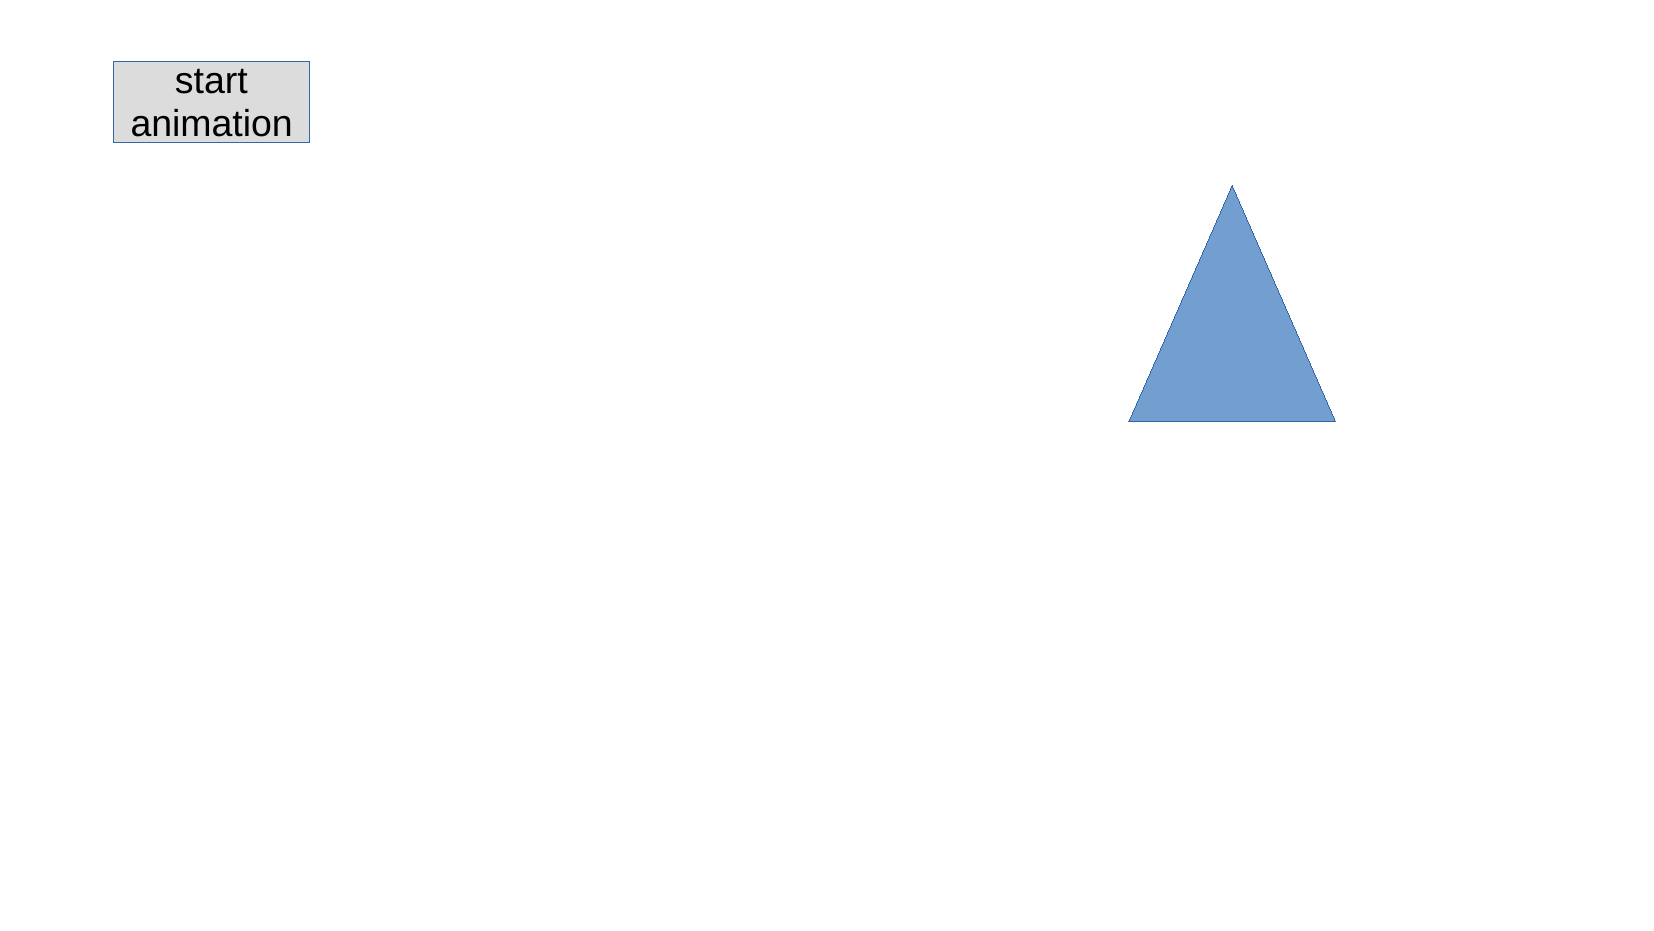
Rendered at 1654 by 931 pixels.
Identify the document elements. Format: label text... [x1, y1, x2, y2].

text_box [1128, 185, 1336, 422]
text_box start animation [113, 61, 310, 143]
